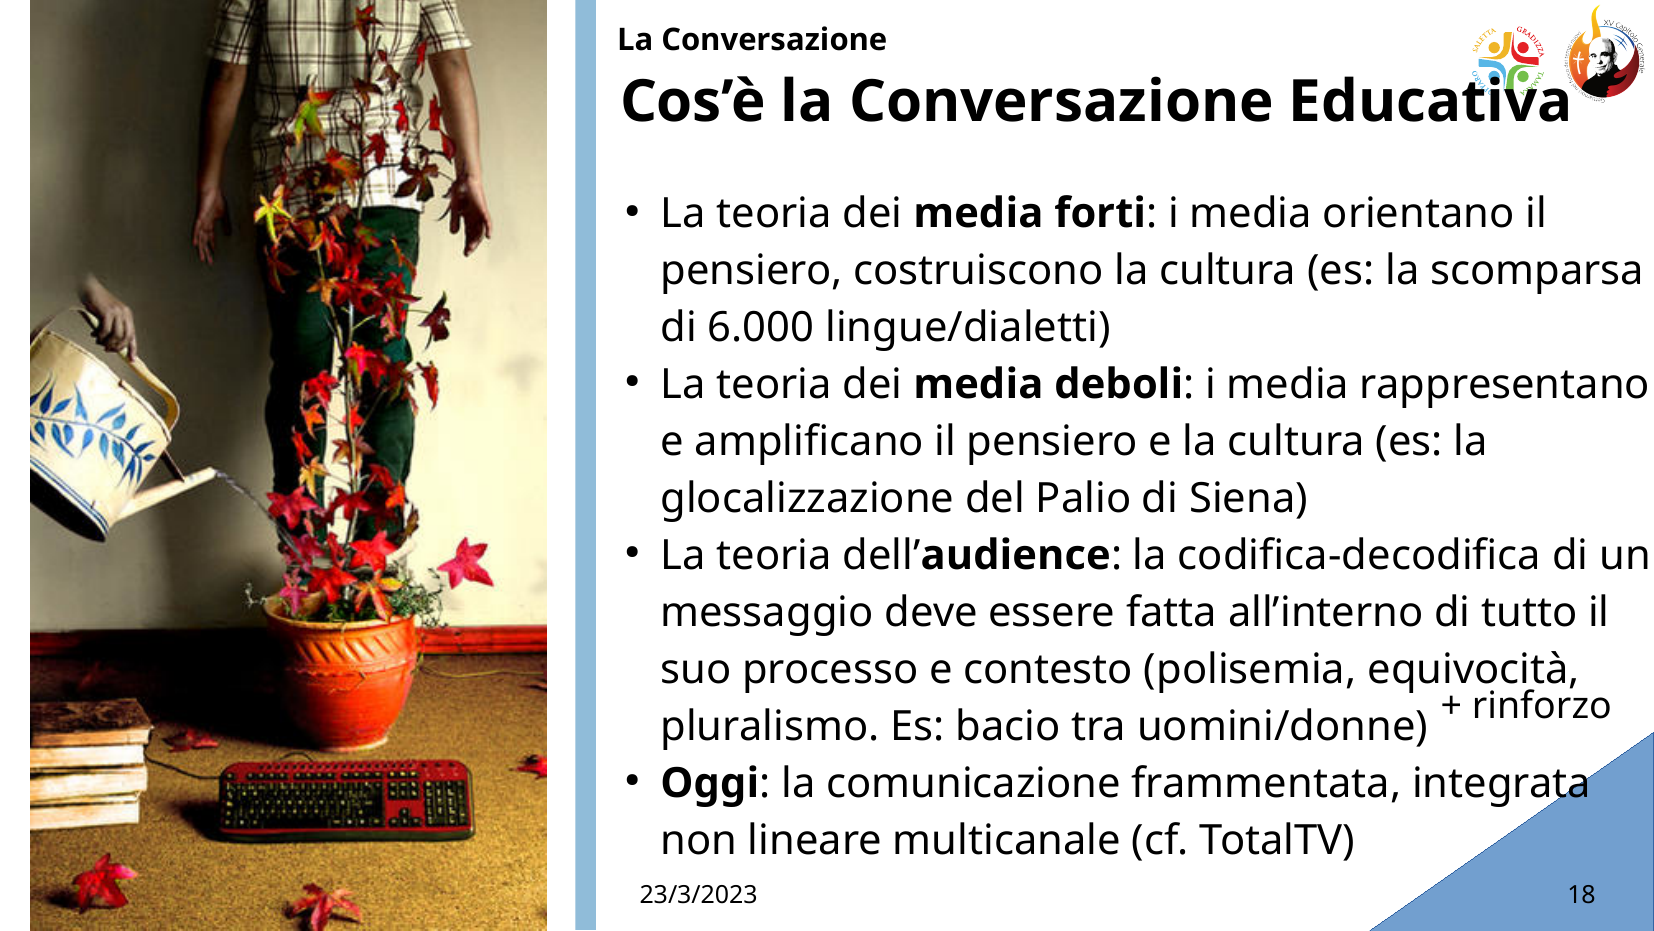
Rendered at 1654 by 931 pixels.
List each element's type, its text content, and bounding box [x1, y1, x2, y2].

subtitle La teoria dei media forti: i media orientano il pensiero, costruiscono la cultura (es: la scomparsa di 6.000 lingue/dialetti) La teoria dei media deboli: i media rappresentano e amplificano il pensiero e la cultura (es: la glocalizzazione del Palio di Siena) La teoria dell’audience: la codifica-decodifica di un messaggio deve essere fatta all’interno di tutto il suo processo e contesto (polisemia, equivocità, pluralismo. Es: bacio tra uomini/donne) Oggi: la comunicazione frammentata, integrata non lineare multicanale (cf. TotalTV) [624, 183, 1654, 898]
text_box + rinforzo [1425, 671, 1630, 733]
title Cos’è la Conversazione Educativa [620, 70, 1617, 142]
picture [30, 0, 547, 931]
text_box La Conversazione [602, 9, 1335, 63]
picture [1563, 4, 1646, 103]
